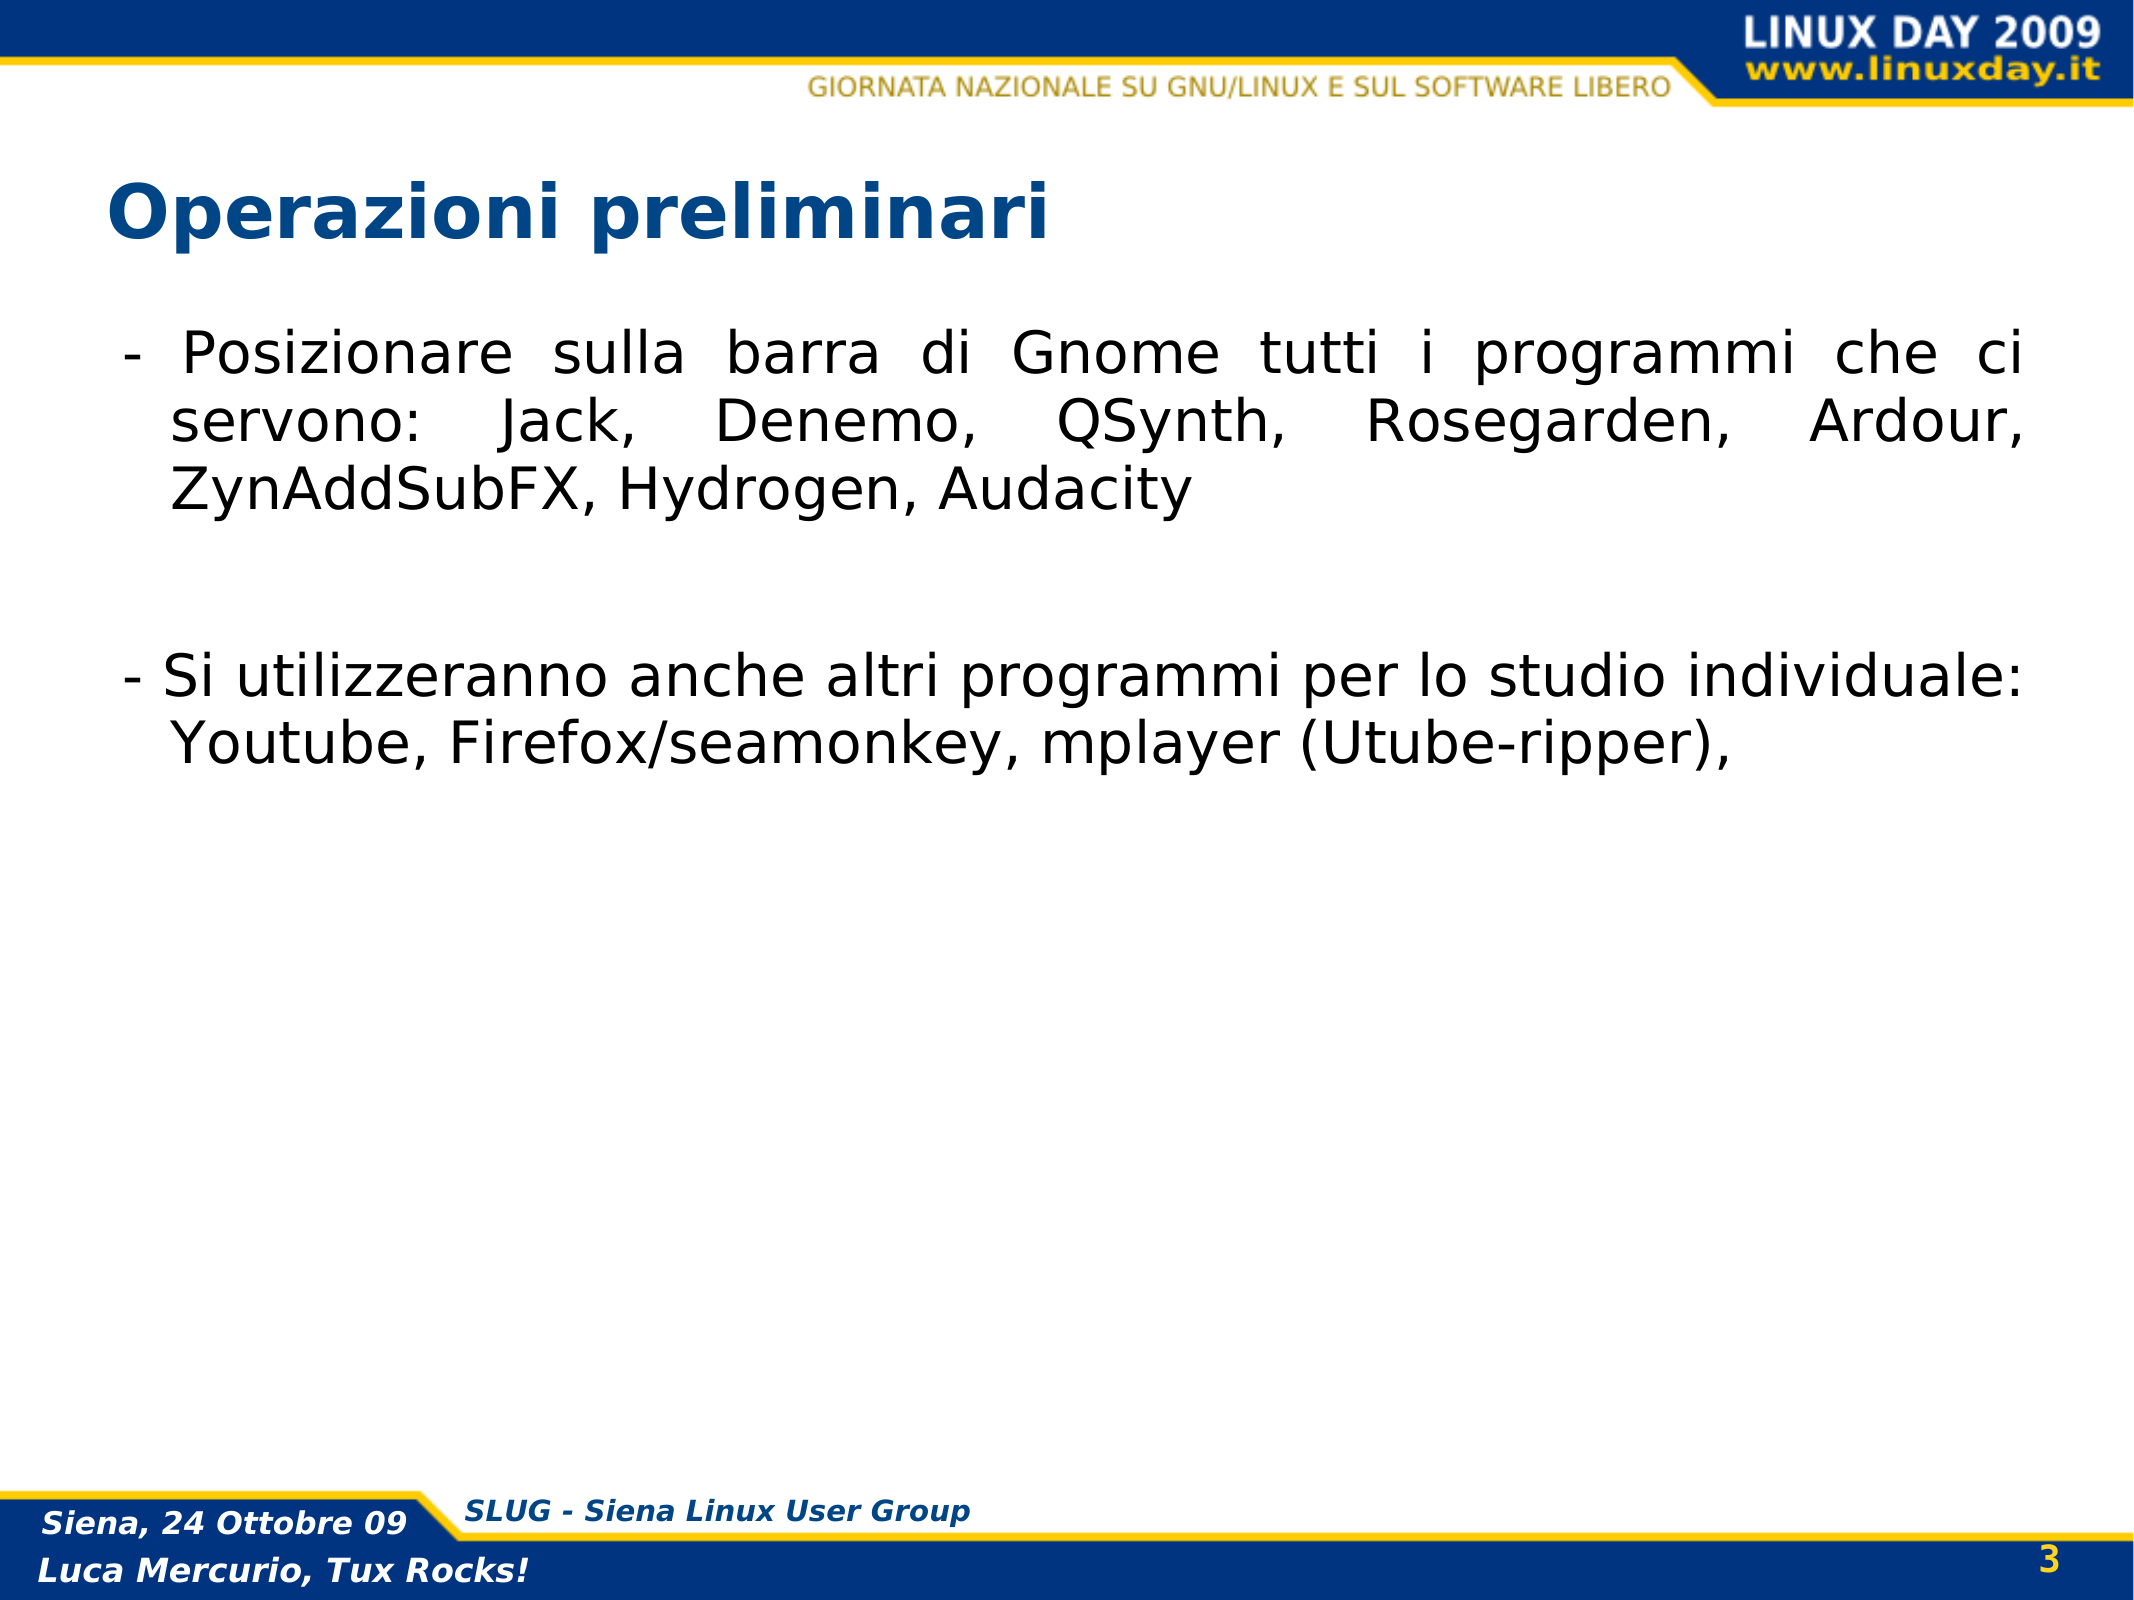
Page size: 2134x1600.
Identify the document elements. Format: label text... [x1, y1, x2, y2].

title Operazioni preliminari [106, 159, 2080, 267]
list - Posizionare sulla barra di Gnome tutti i programmi che ci servono: Jack, Denemo, QSynth, Rosegarden, Ardour, ZynAddSubFX, Hydrogen, Audacity - Si utilizzeranno anche altri programmi per lo studio individuale: Youtube, Firefox/seamonkey, mplayer (Utube-ripper), [106, 319, 2027, 1441]
picture [0, 0, 2134, 1600]
